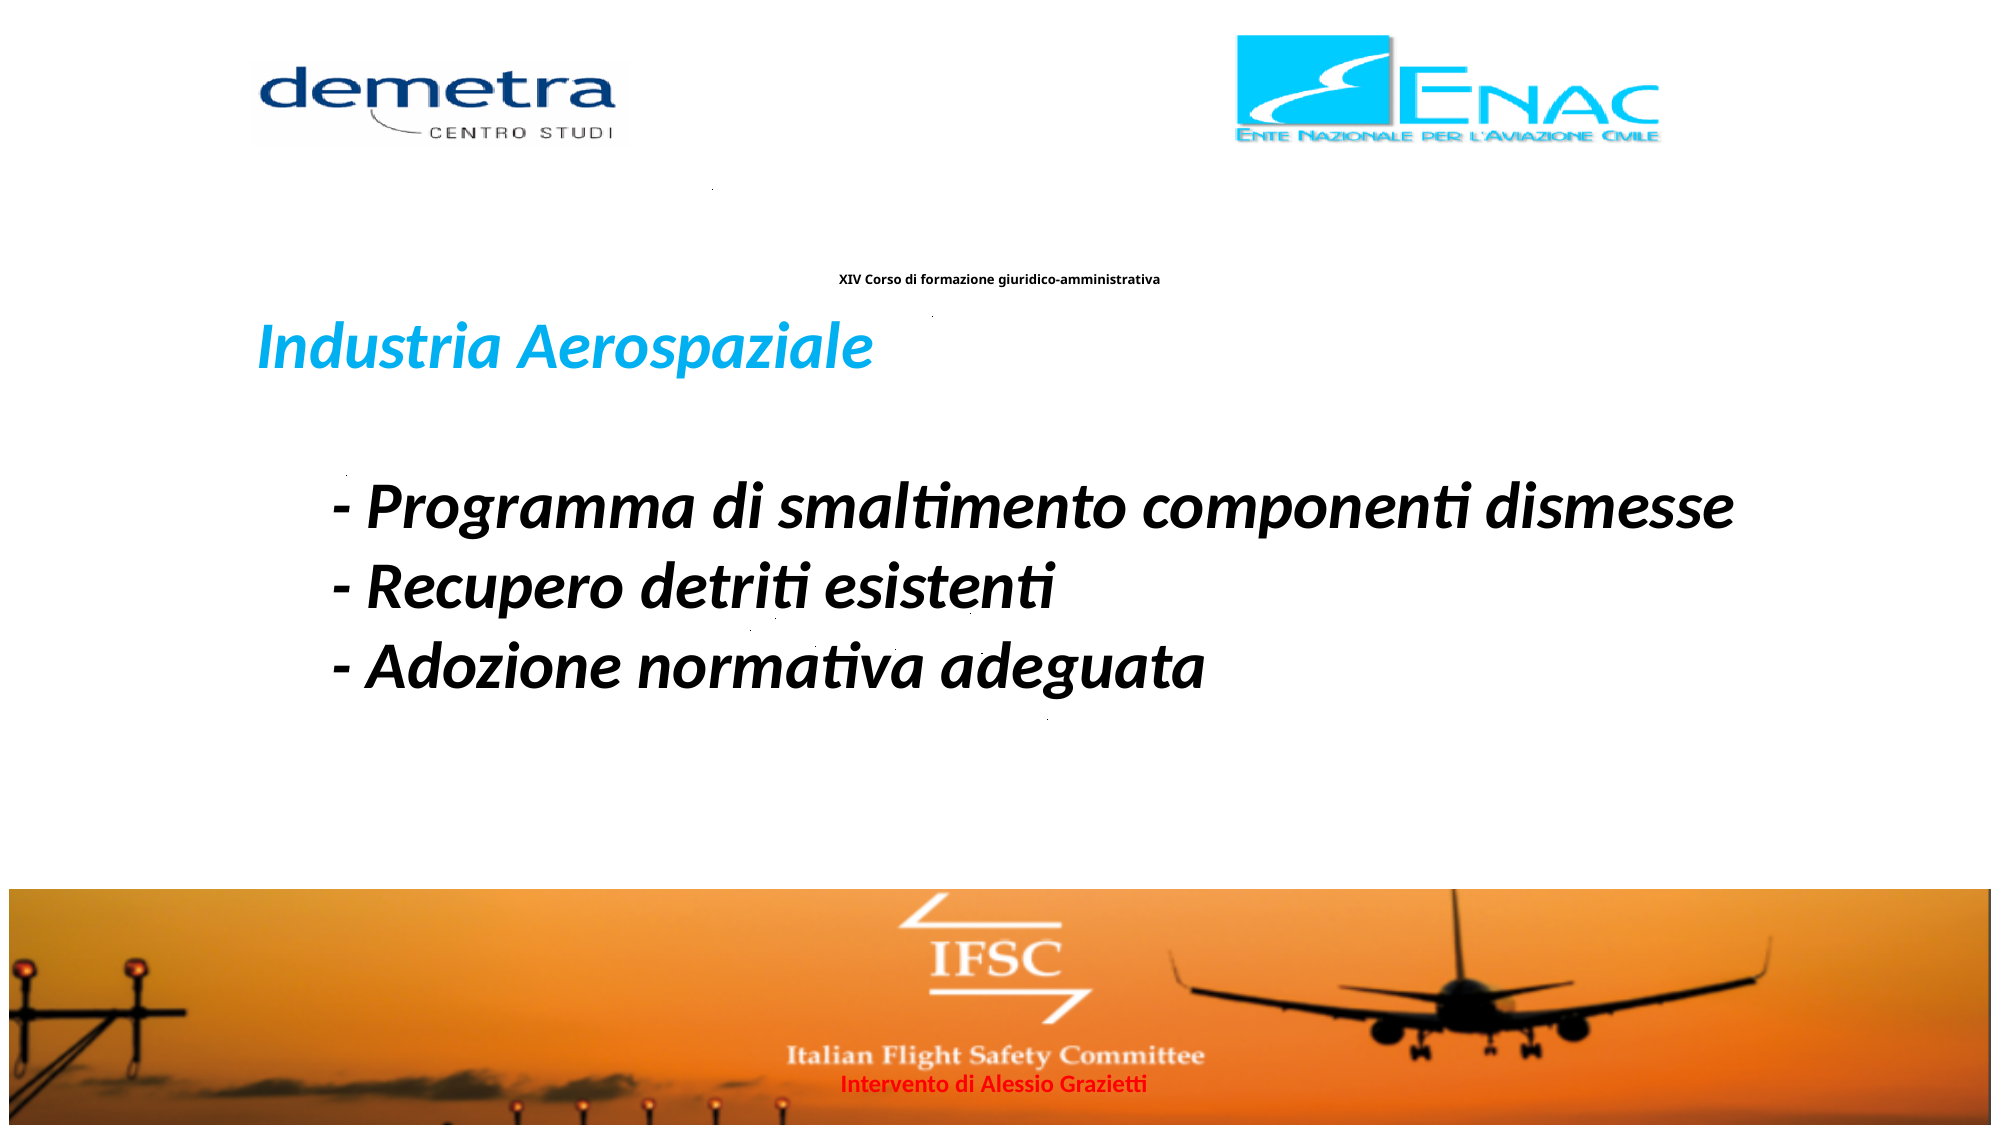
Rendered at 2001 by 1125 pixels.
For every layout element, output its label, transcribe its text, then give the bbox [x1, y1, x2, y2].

title XIV Corso di formazione giuridico-amministrativa [249, 256, 1750, 294]
subtitle Intervento di Alessio Grazietti [249, 1063, 1750, 1113]
text_box Industria Aerospaziale - Programma di smaltimento componenti dismesse - Recupero detriti esistenti - Adozione normativa adeguata [241, 294, 1842, 876]
picture [210, 6, 1790, 183]
picture [9, 889, 1991, 1125]
